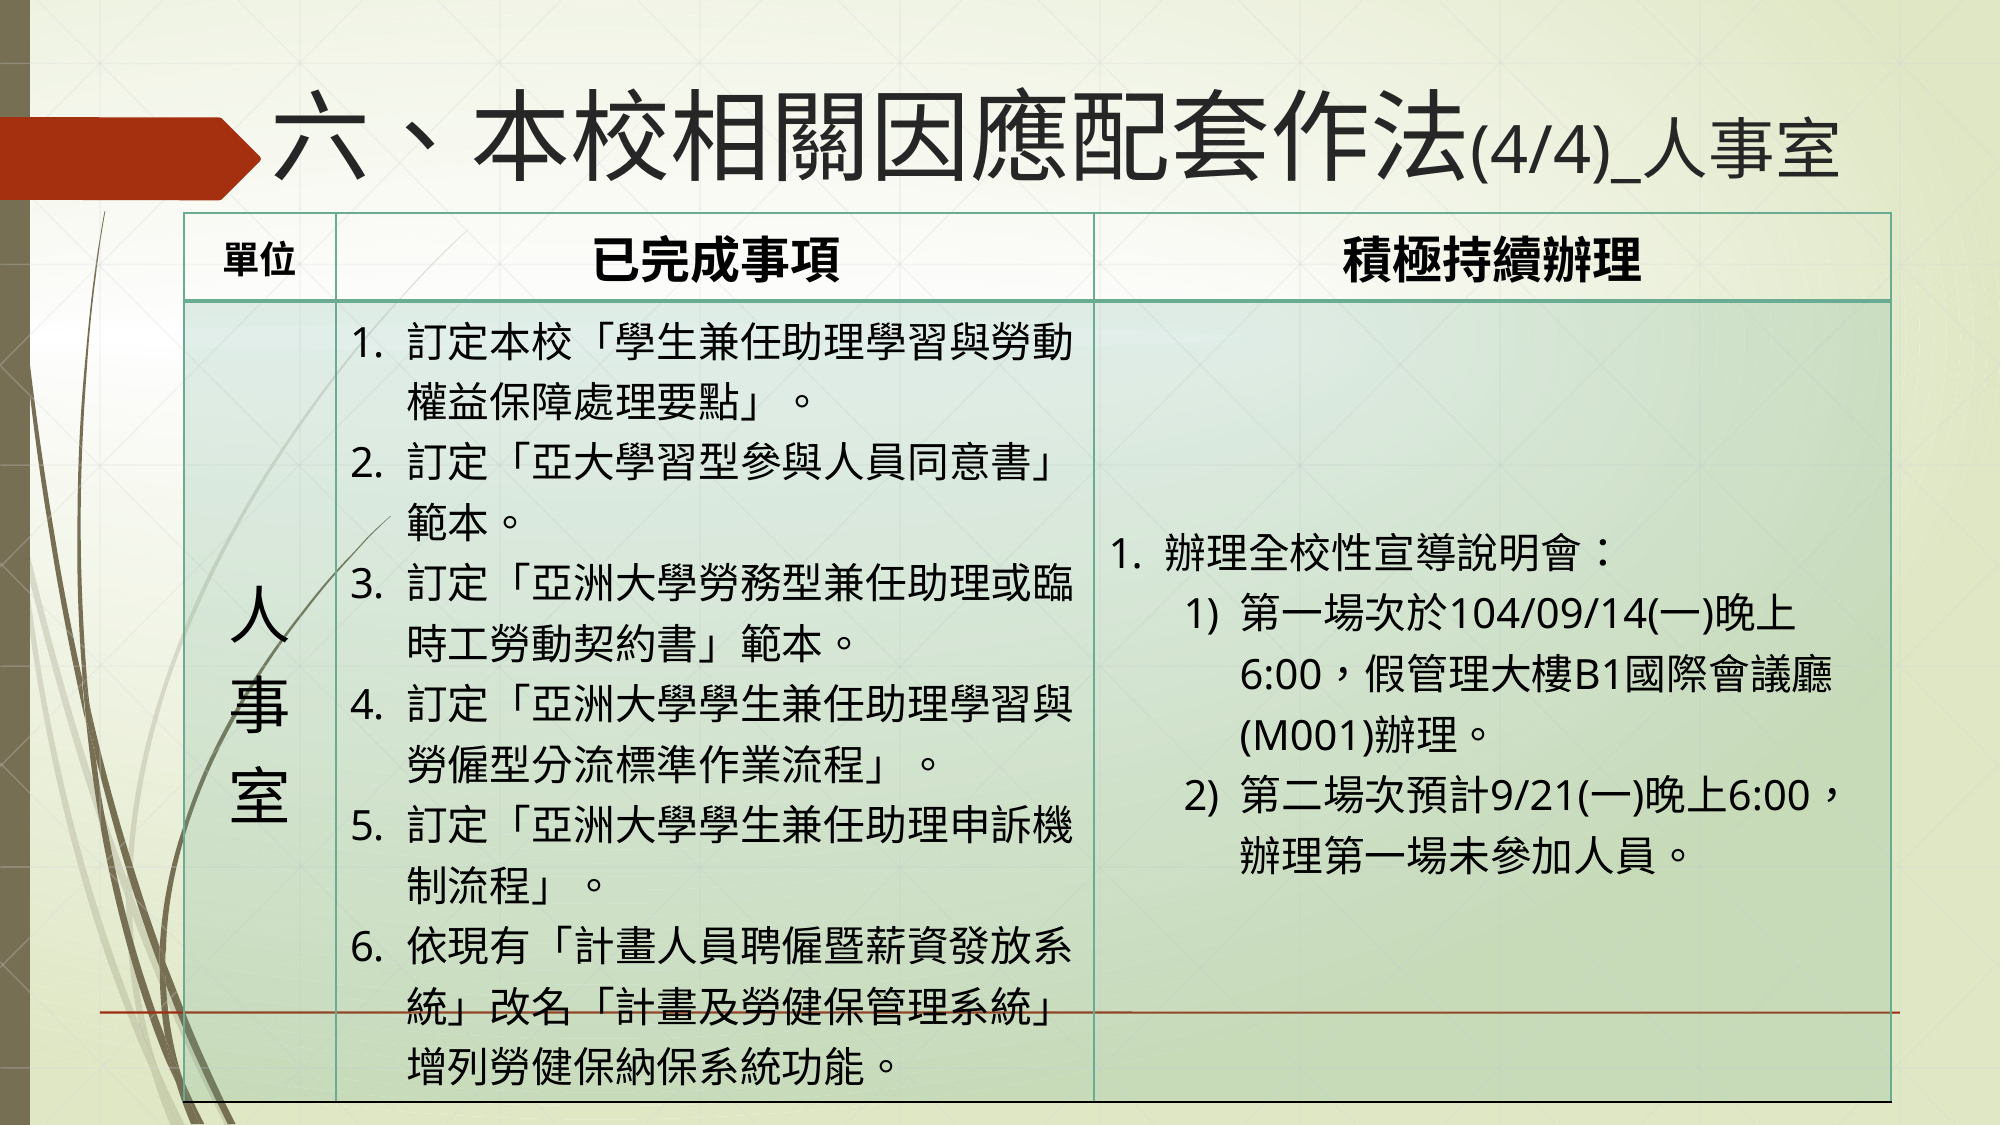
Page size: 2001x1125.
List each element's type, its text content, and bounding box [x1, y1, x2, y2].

table_header 單位 [185, 214, 335, 299]
table_header 積極持續辦理 [1095, 214, 1890, 299]
table_cell 辦理全校性宣導說明會： 第一場次於104/09/14(一)晚上6:00，假管理大樓B1國際會議廳(M001)辦理。 第二場次預計9/21(一)晚上6:00，辦理第一場未參加人員。 [1095, 303, 1890, 1101]
text_box 六、本校相關因應配套作法(4/4)_人事室 [255, 66, 1898, 205]
table_cell 訂定本校「學生兼任助理學習與勞動權益保障處理要點」。 訂定「亞大學習型參與人員同意書」範本。 訂定「亞洲大學勞務型兼任助理或臨時工勞動契約書」範本。 訂定「亞洲大學學生兼任助理學習與勞僱型分流標準作業流程」。 訂定「亞洲大學學生兼任助理申訴機制流程」。 依現有「計畫人員聘僱暨薪資發放系統」改名「計畫及勞健保管理系統」增列勞健保納保系統功能。 [337, 303, 1093, 1101]
table_cell 人事室 [185, 303, 335, 1101]
table_header 已完成事項 [337, 214, 1093, 299]
